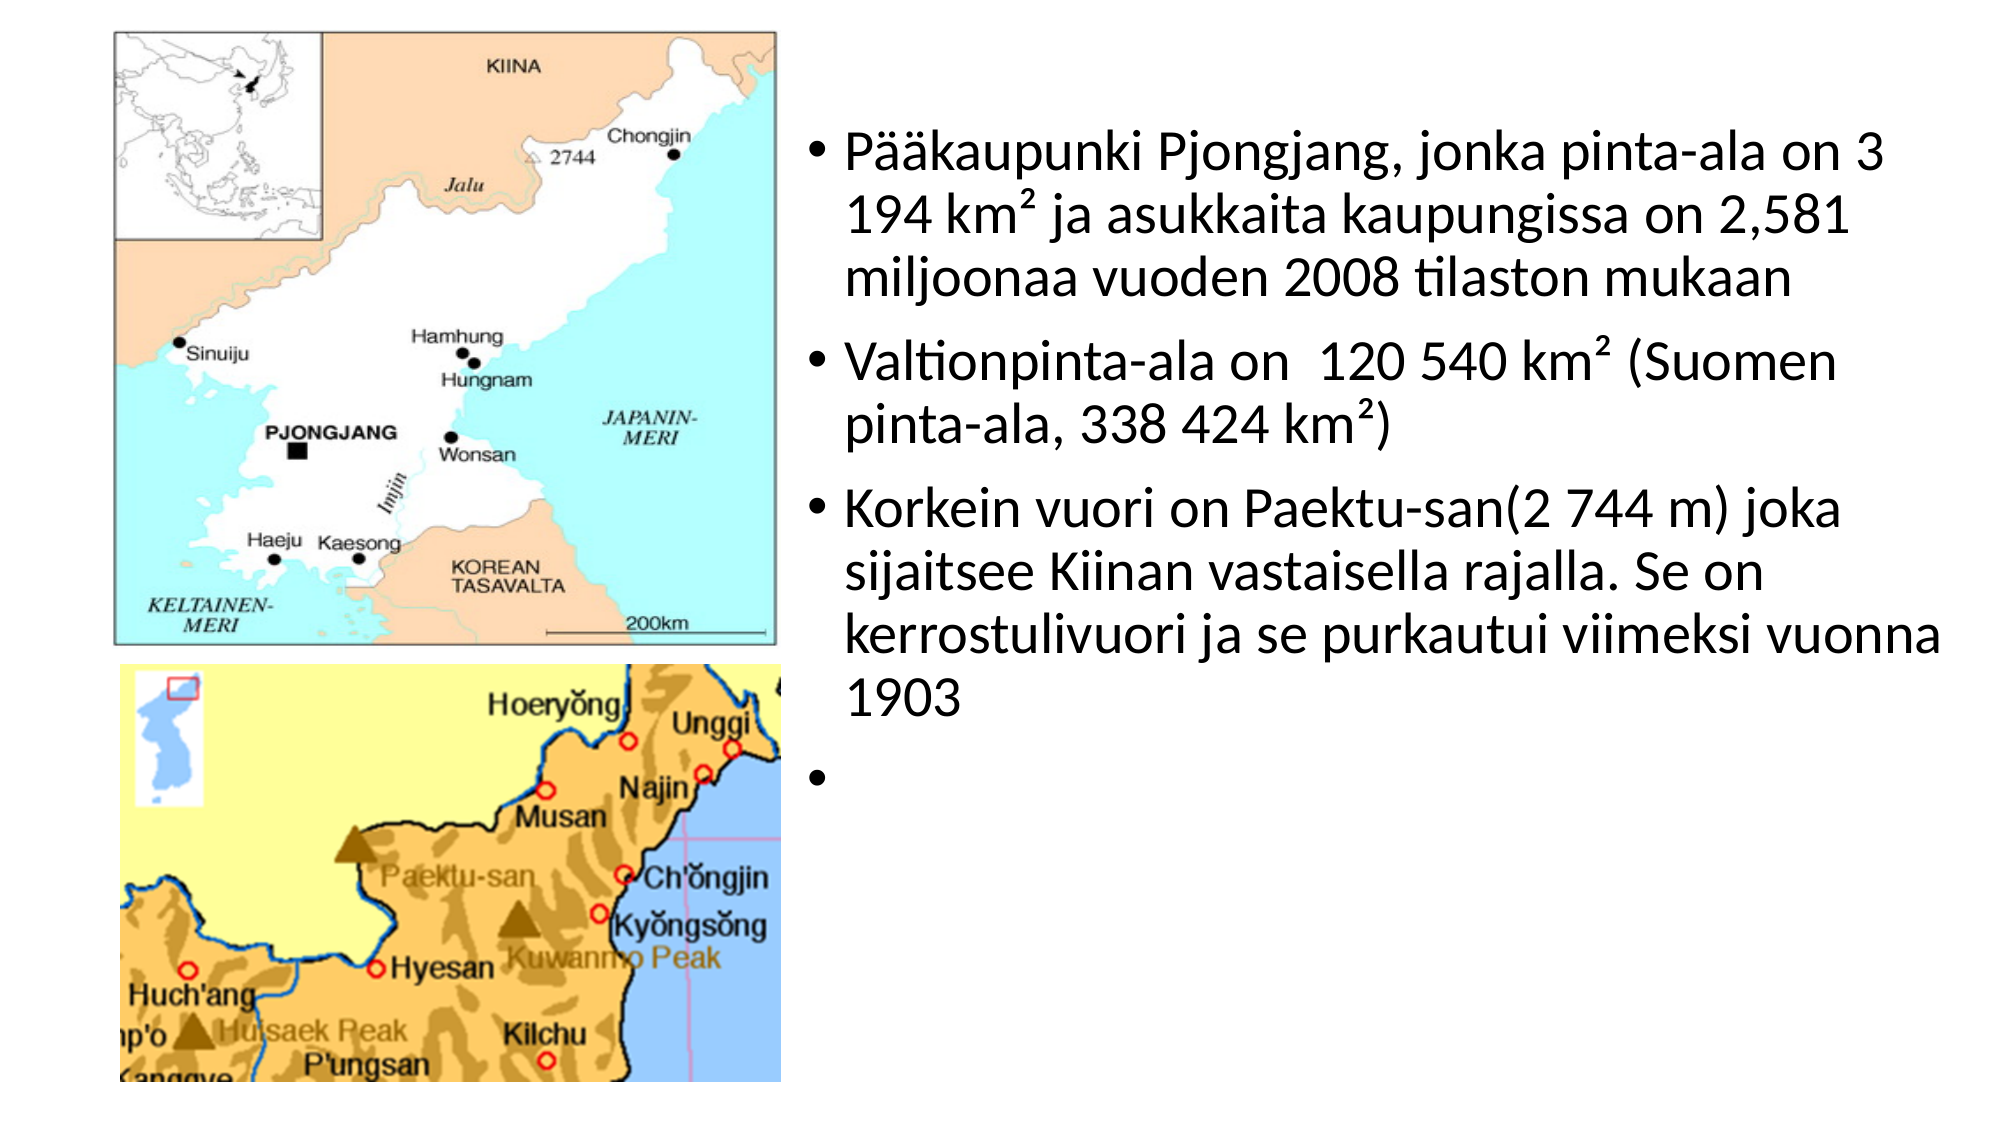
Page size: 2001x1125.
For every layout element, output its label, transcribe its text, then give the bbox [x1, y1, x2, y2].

picture [120, 664, 781, 1083]
text_box Pääkaupunki Pjongjang, jonka pinta-ala on 3 194 km² ja asukkaita kaupungissa on 2,581 miljoonaa vuoden 2008 tilaston mukaan Valtionpinta-ala on 120 540 km² (Suomen pinta-ala, 338 424 km²) Korkein vuori on Paektu-san(2 744 m) joka sijaitsee Kiinan vastaisella rajalla. Se on kerrostulivuori ja se purkautui viimeksi vuonna 1903 [806, 29, 1973, 1083]
picture [112, 29, 781, 649]
